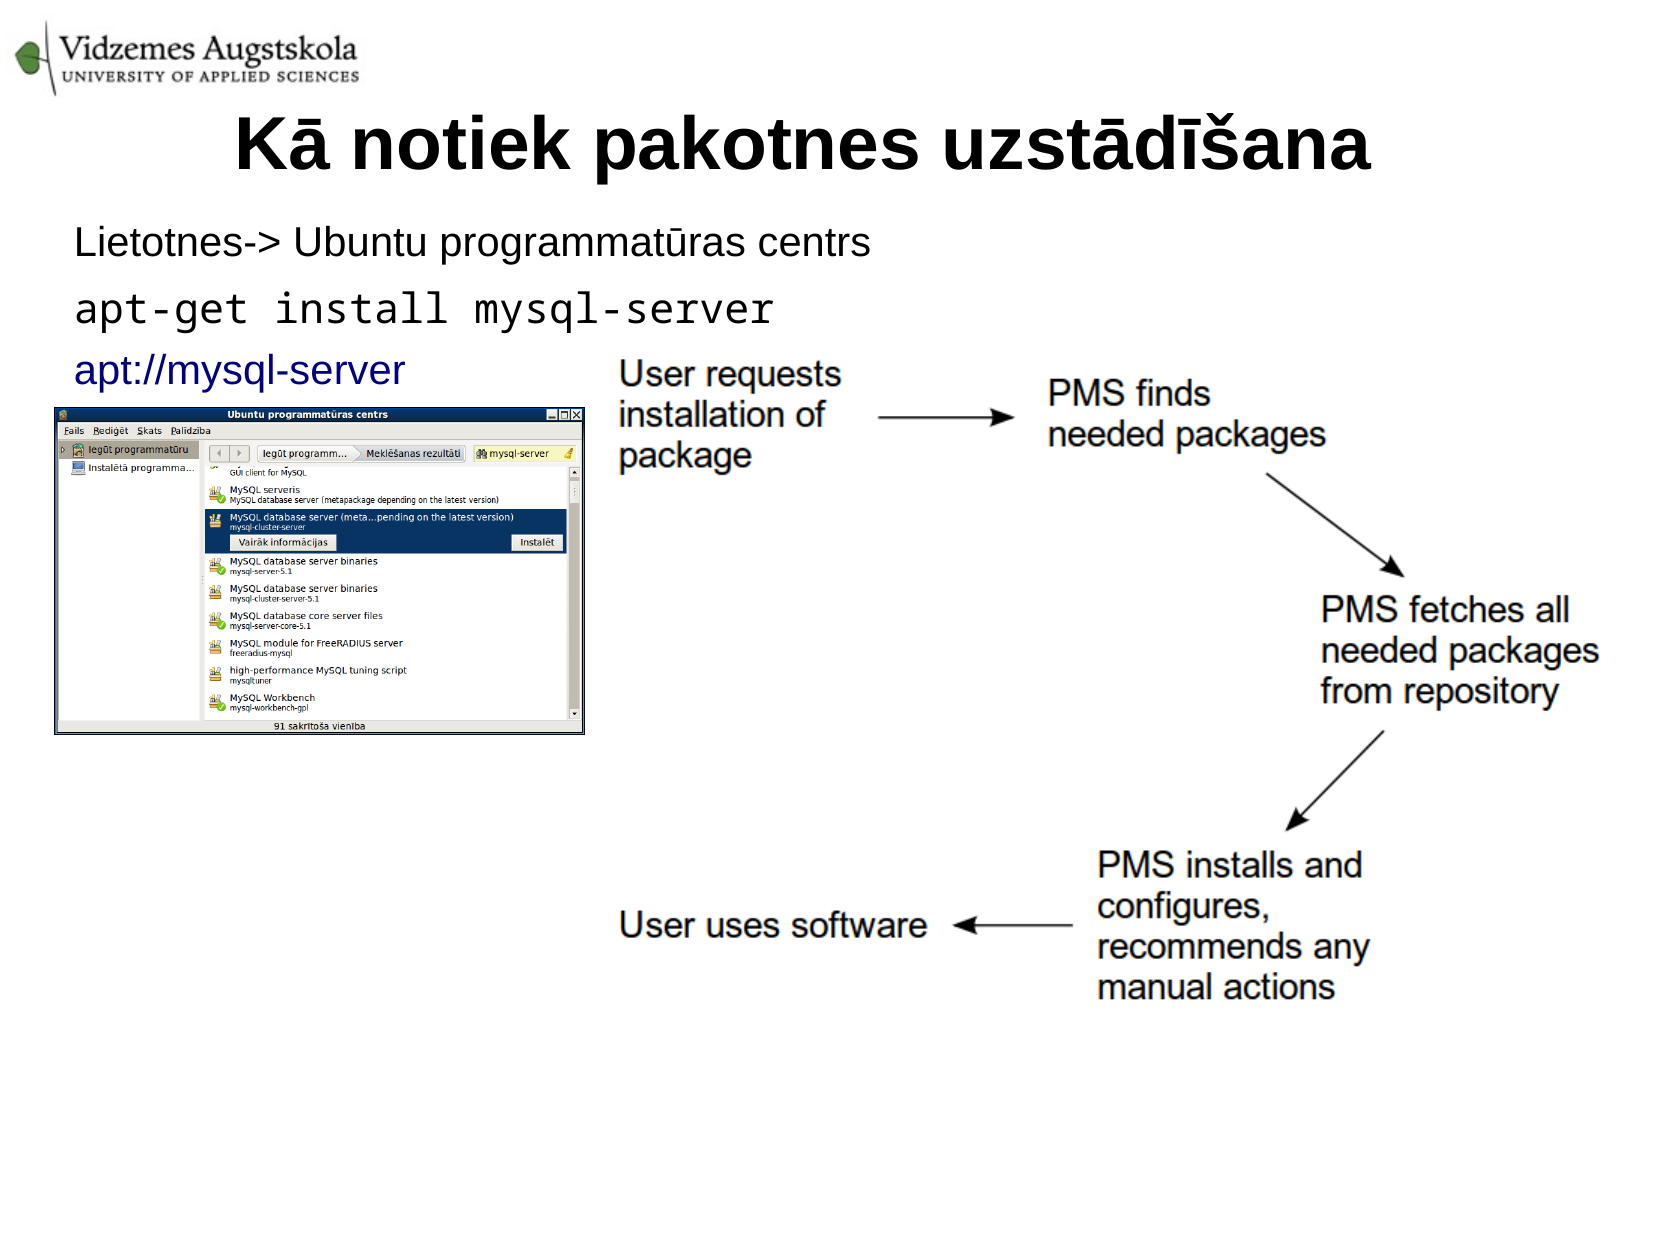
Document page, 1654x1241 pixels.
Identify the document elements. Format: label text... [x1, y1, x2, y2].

picture [614, 352, 1633, 1016]
picture [5, 2, 368, 113]
list Lietotnes-> Ubuntu programmatūras centrs apt-get install mysql-server apt://mysql-server [17, 218, 1504, 455]
picture [54, 407, 585, 735]
title Kā notiek pakotnes uzstādīšana [94, 96, 1512, 195]
